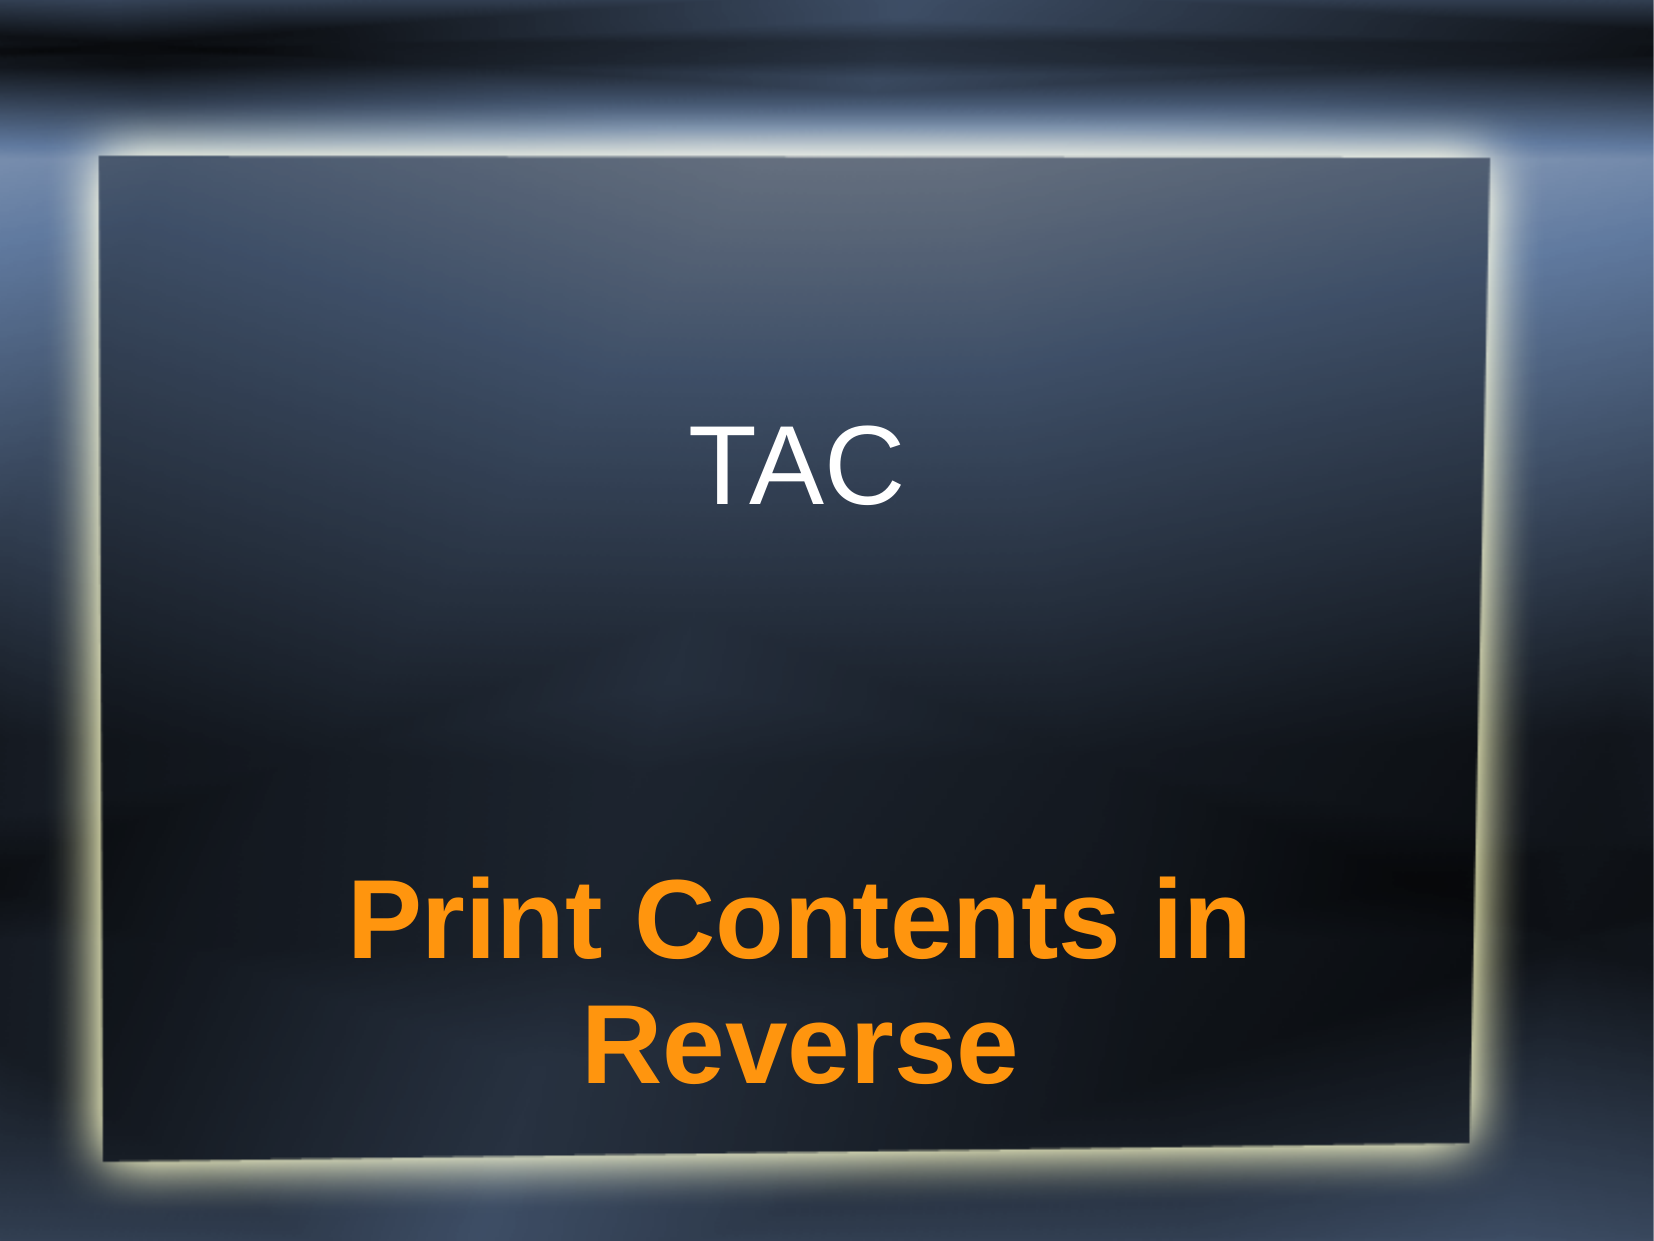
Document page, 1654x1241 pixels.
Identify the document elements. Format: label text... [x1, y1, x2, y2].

subtitle TAC [413, 163, 1182, 768]
picture [0, 0, 1654, 1241]
title Print Contents in Reverse [153, 856, 1447, 1108]
